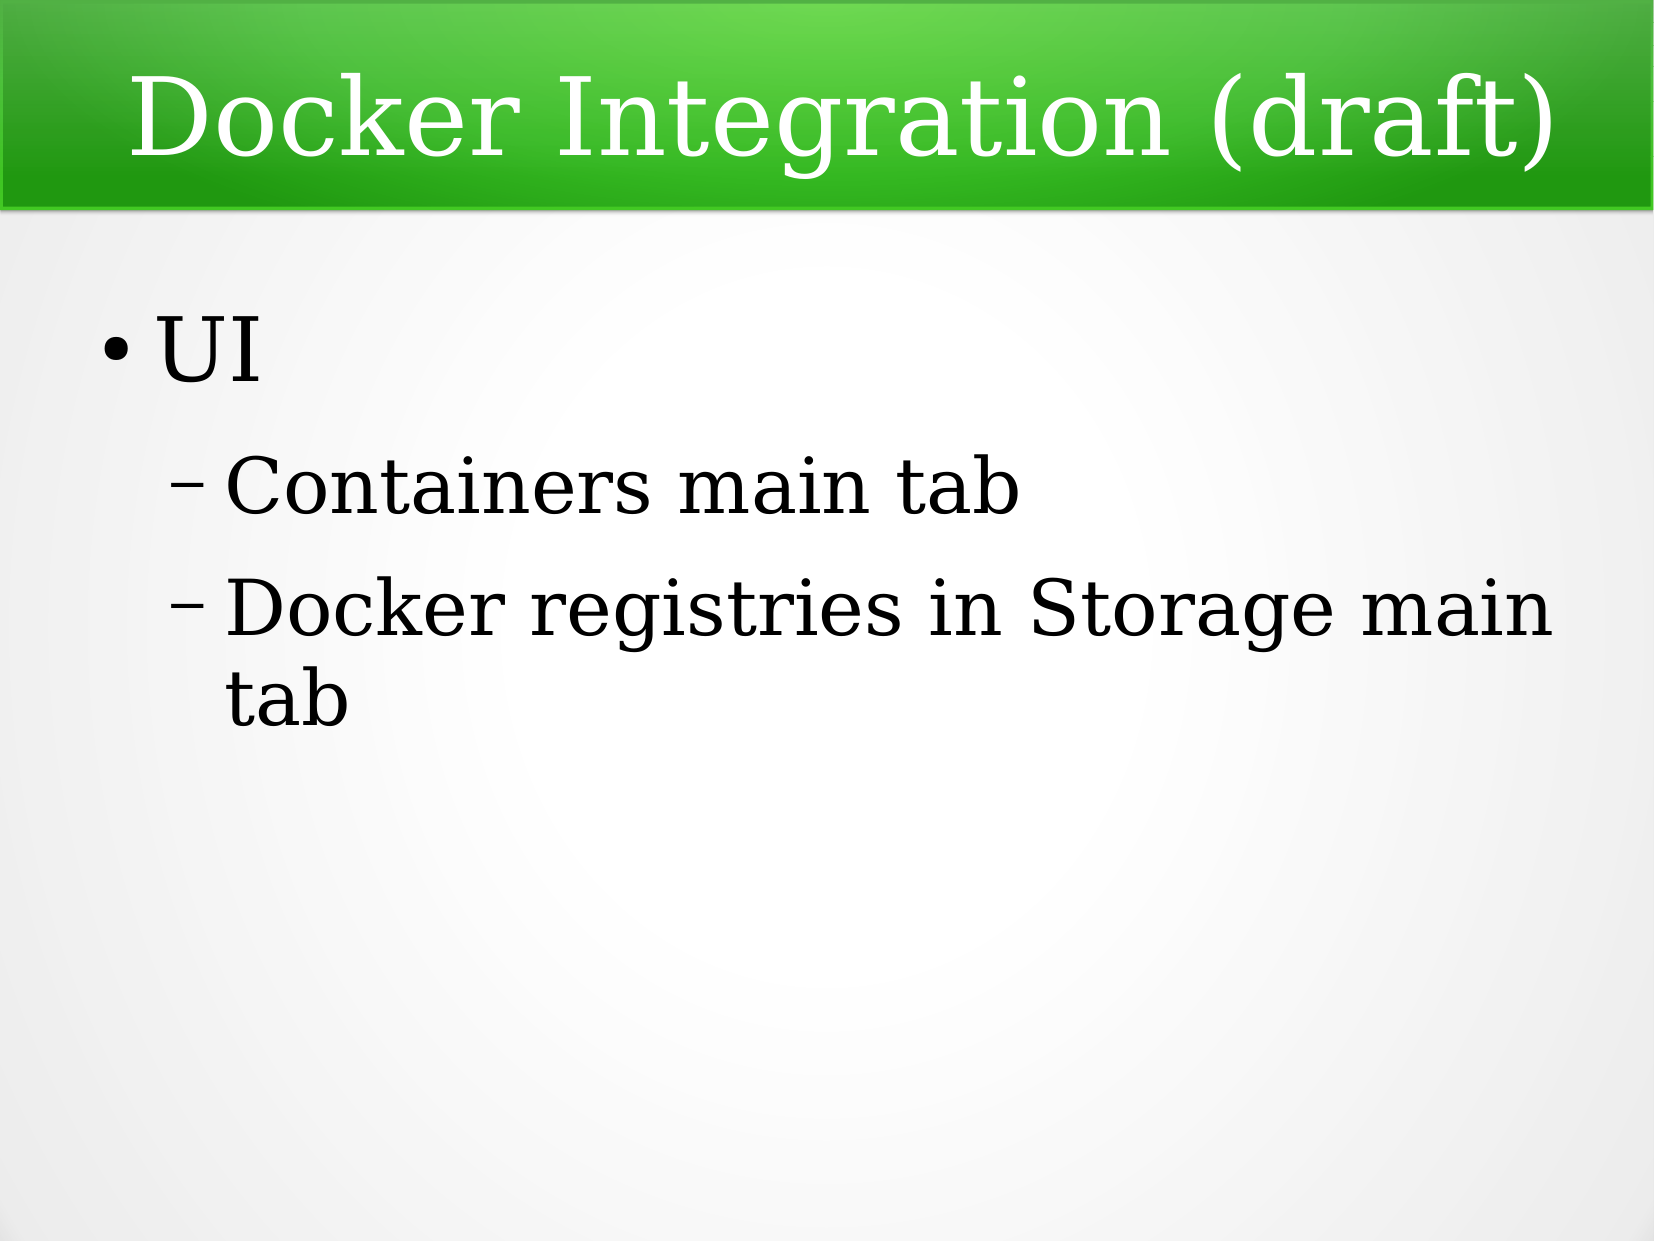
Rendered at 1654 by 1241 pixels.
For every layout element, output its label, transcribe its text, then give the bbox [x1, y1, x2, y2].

list UI Containers main tab Docker registries in Storage main tab [82, 299, 1571, 1231]
title Docker Integration (draft) [82, 47, 1571, 189]
